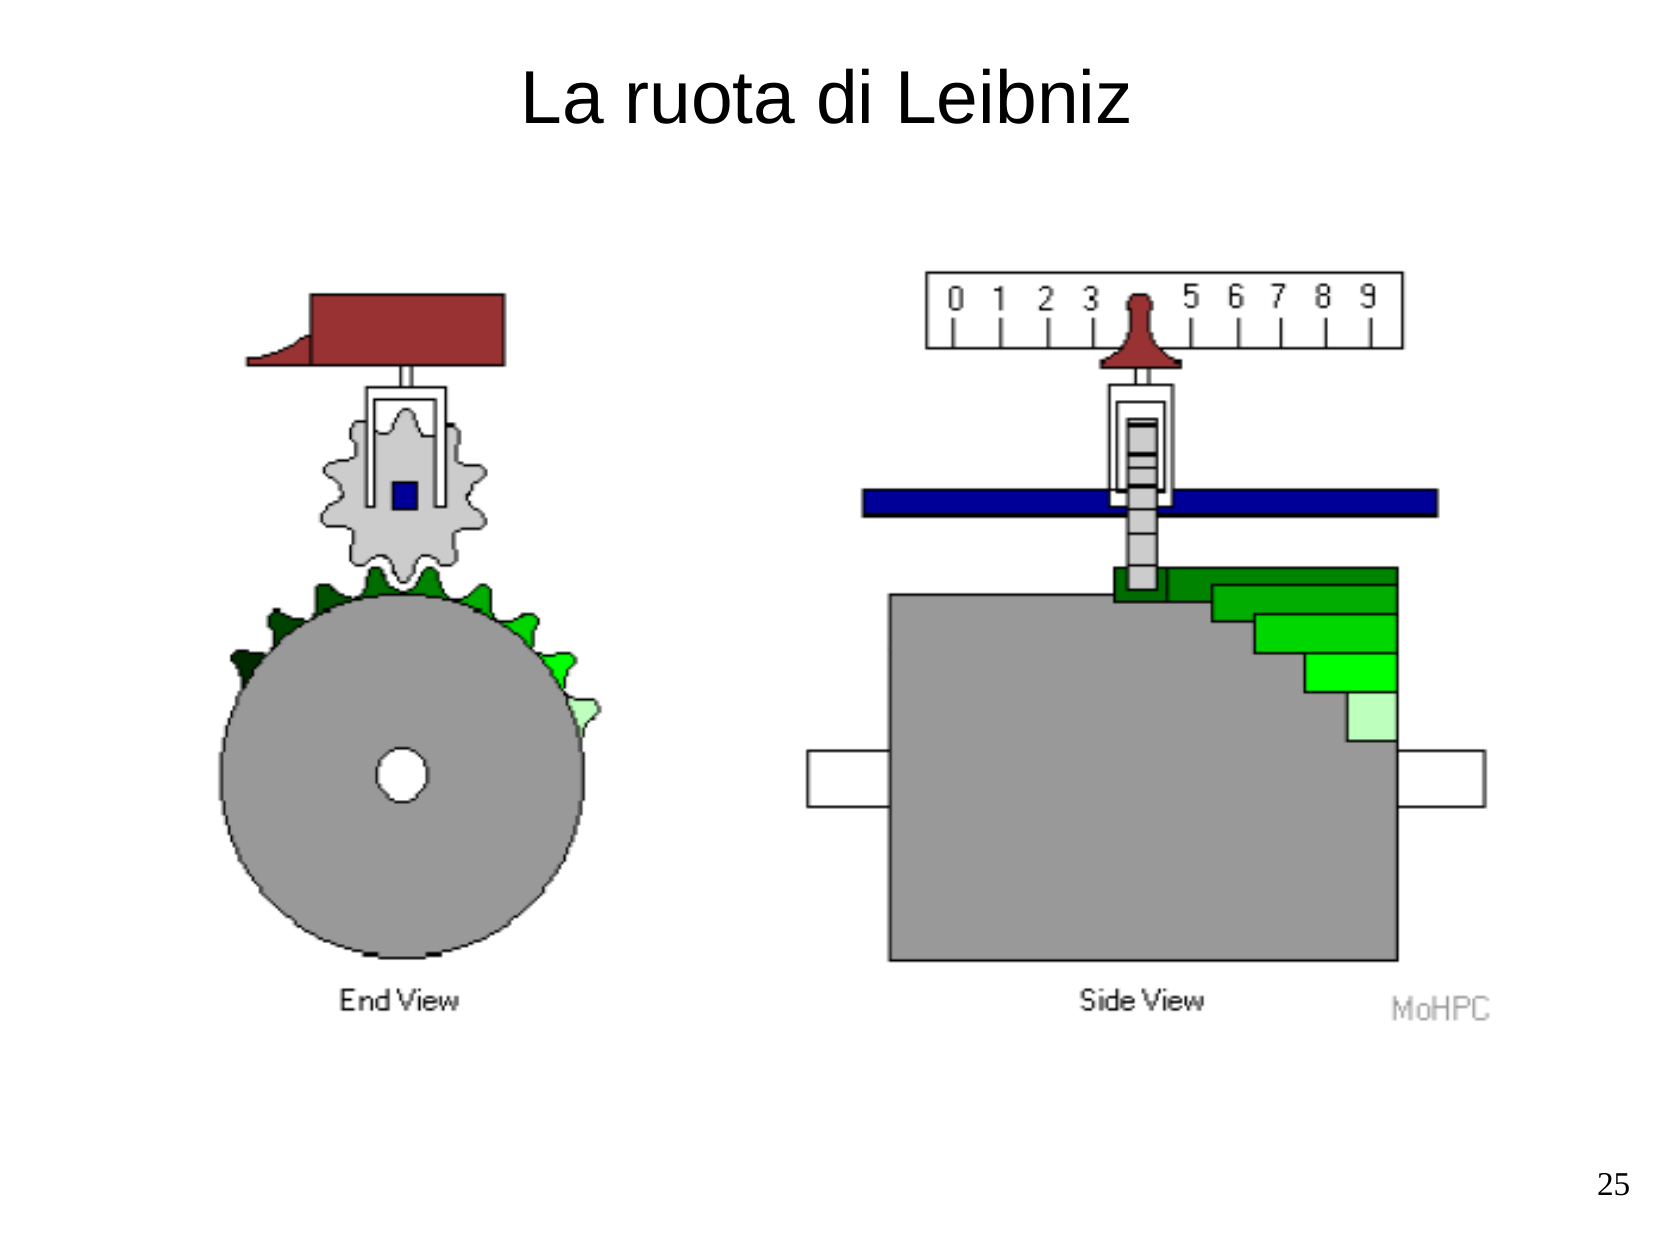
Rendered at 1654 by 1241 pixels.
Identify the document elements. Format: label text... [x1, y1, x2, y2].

title La ruota di Leibniz [37, 30, 1617, 166]
picture [112, 238, 1566, 1043]
